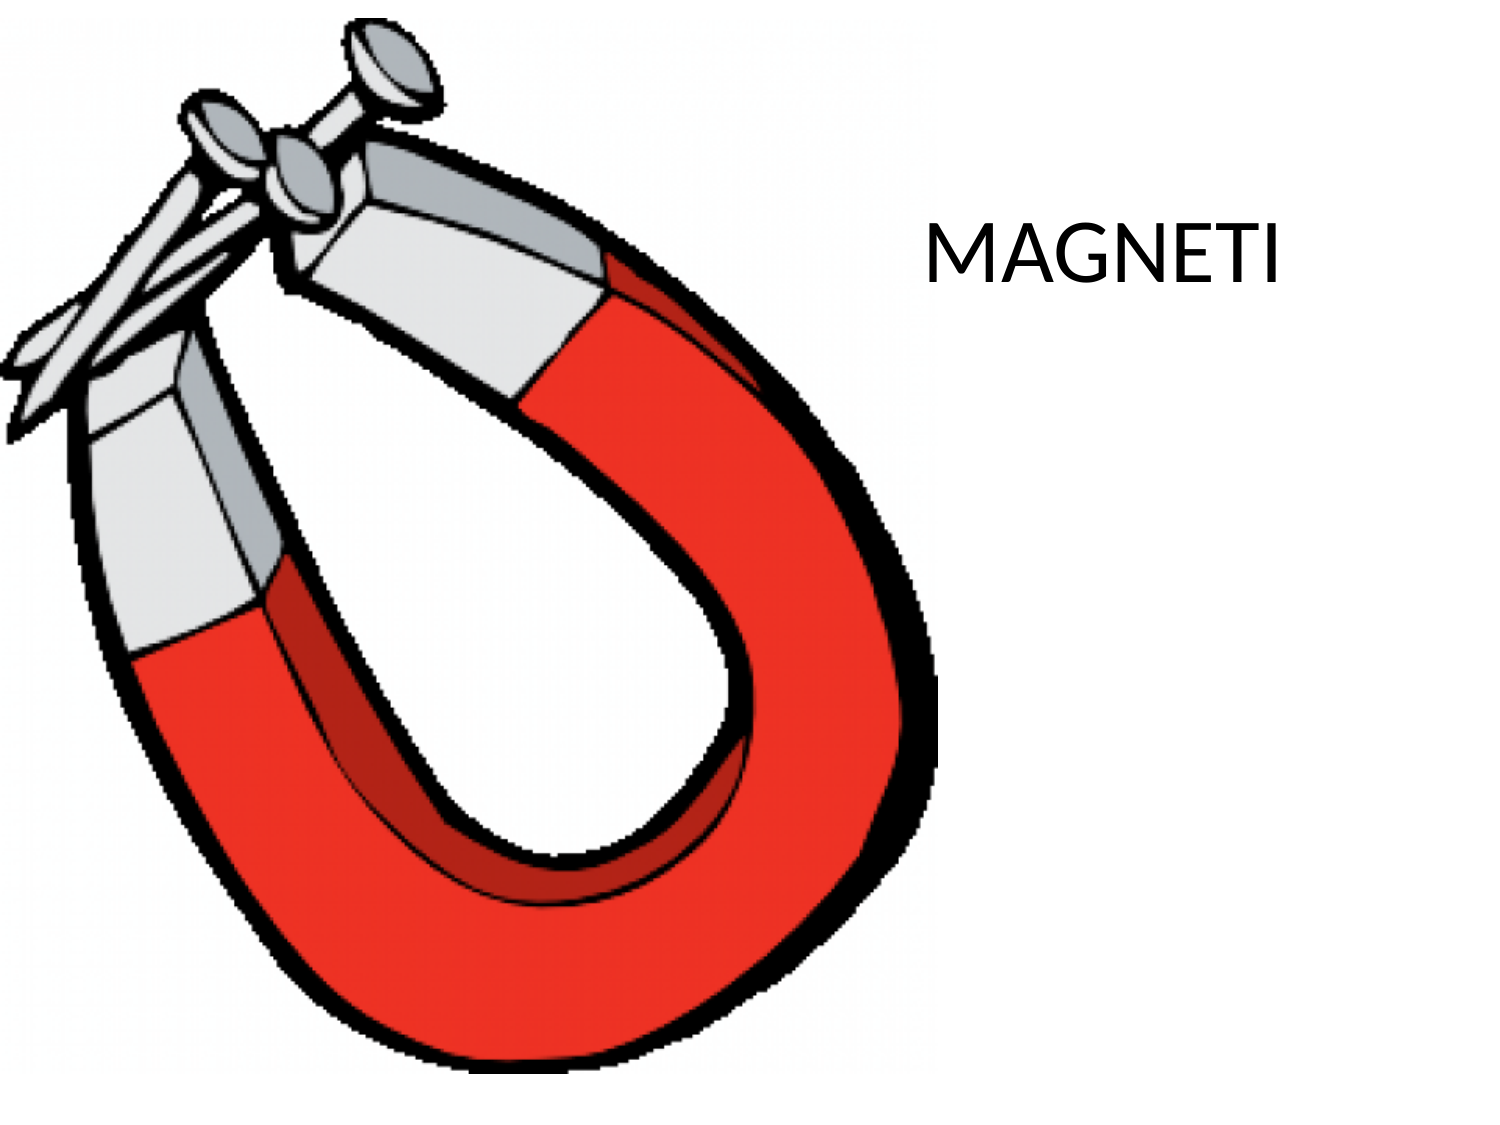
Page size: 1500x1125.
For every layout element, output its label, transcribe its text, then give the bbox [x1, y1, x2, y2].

title MAGNETI [465, 125, 1500, 367]
picture [0, 18, 938, 1074]
